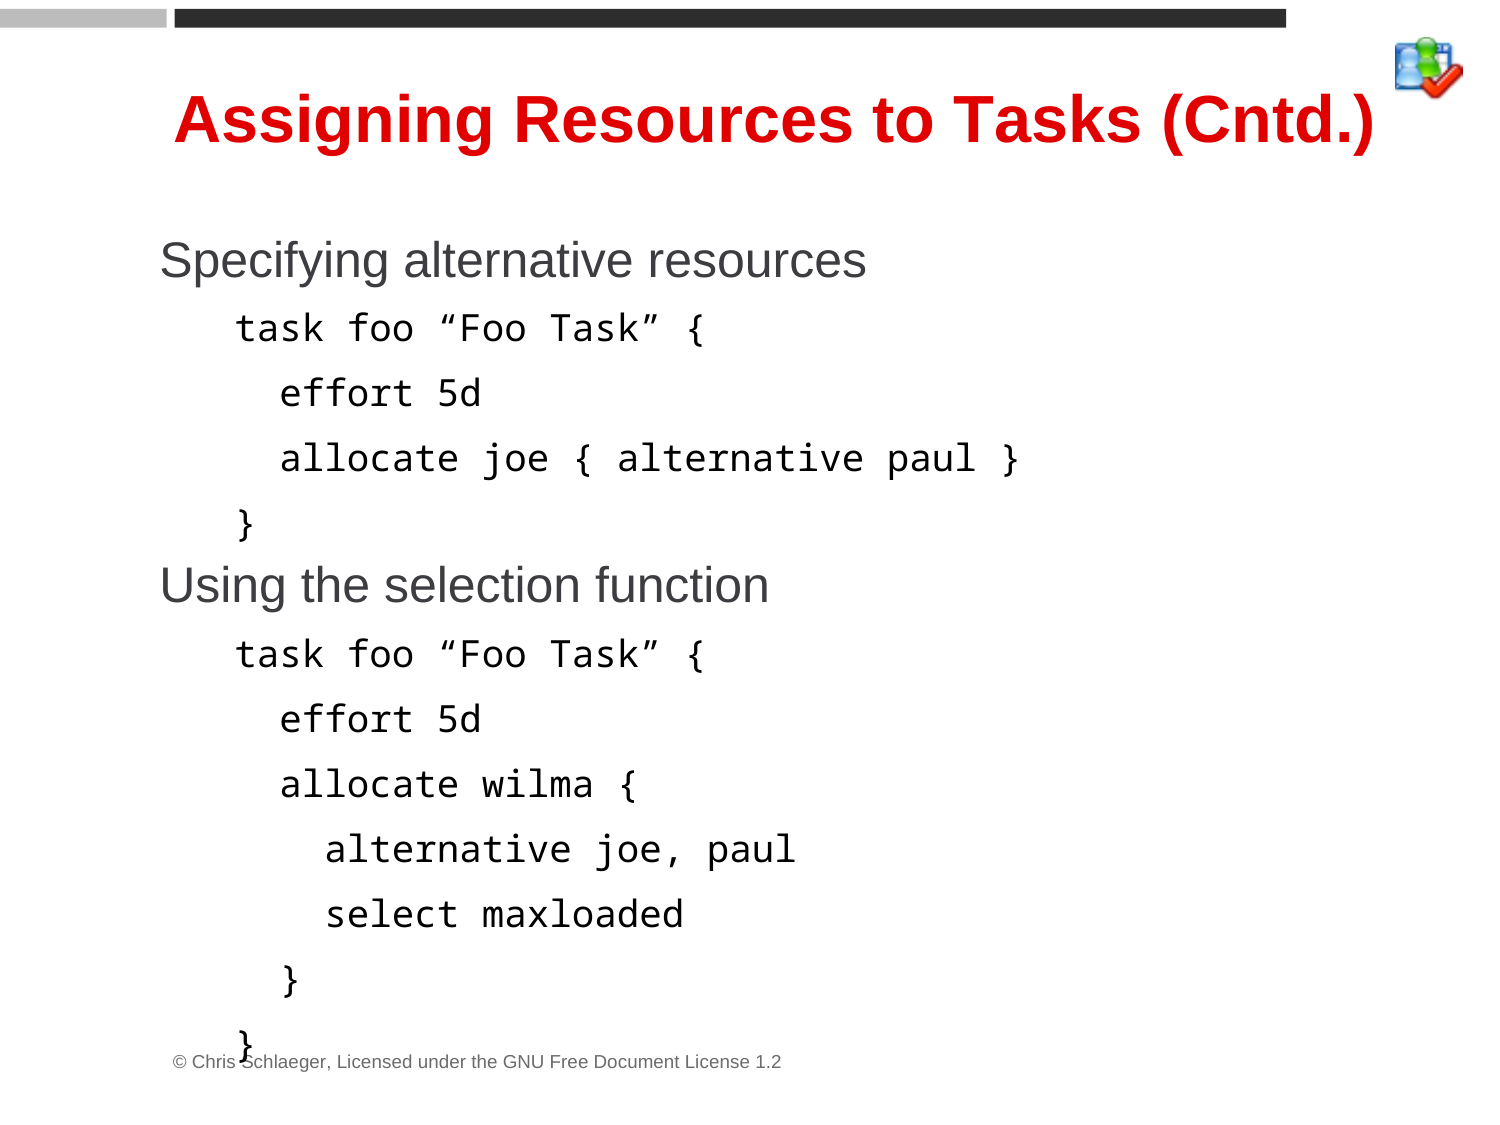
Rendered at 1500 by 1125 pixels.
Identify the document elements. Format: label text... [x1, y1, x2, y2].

picture [1395, 37, 1463, 105]
list Specifying alternative resources task foo “Foo Task” { effort 5d allocate joe { alternative paul } } Using the selection function task foo “Foo Task” { effort 5d allocate wilma { alternative joe, paul select maxloaded } } [159, 234, 1395, 1010]
title Assigning Resources to Tasks (Cntd.) [173, 41, 1395, 205]
